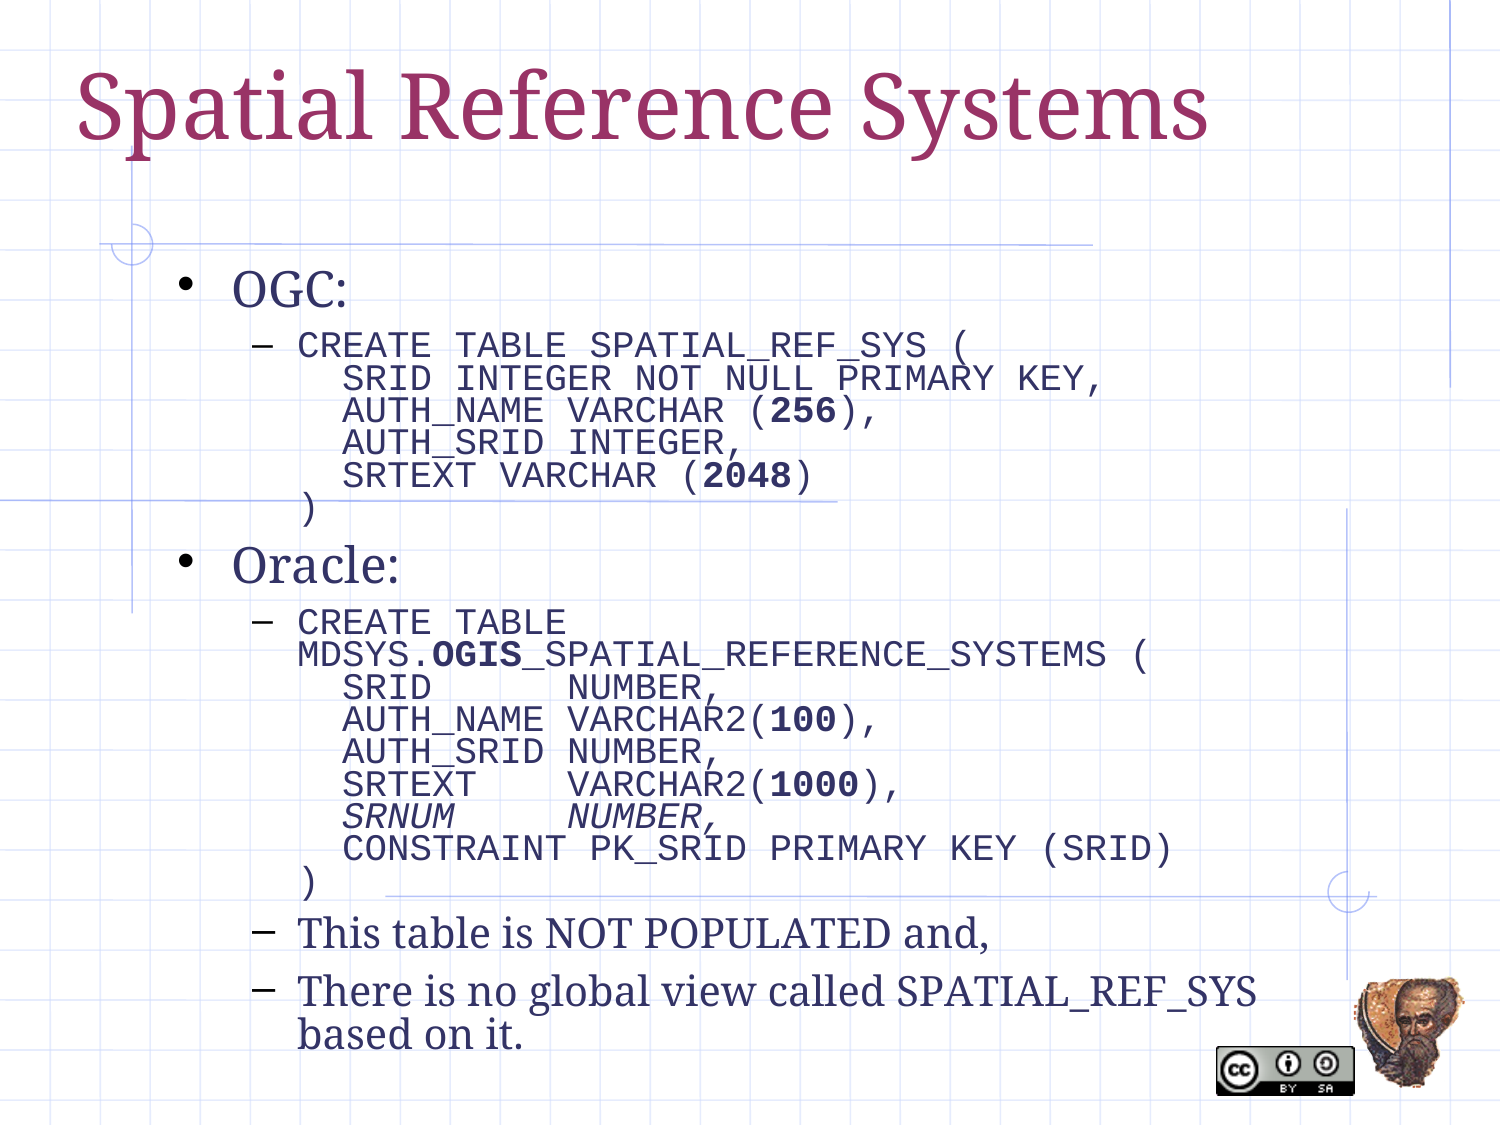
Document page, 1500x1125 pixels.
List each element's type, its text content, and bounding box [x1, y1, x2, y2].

title Spatial Reference Systems [74, 45, 1424, 177]
list OGC: CREATE TABLE SPATIAL_REF_SYS ( SRID INTEGER NOT NULL PRIMARY KEY, AUTH_NAME VARCHAR (256), AUTH_SRID INTEGER, SRTEXT VARCHAR (2048) ) Oracle: CREATE TABLE MDSYS.OGIS_SPATIAL_REFERENCE_SYSTEMS ( SRID NUMBER, AUTH_NAME VARCHAR2(100), AUTH_SRID NUMBER, SRTEXT VARCHAR2(1000), SRNUM NUMBER, CONSTRAINT PK_SRID PRIMARY KEY (SRID) ) This table is NOT POPULATED and, There is no global view called SPATIAL_REF_SYS based on it. [177, 265, 1329, 1051]
picture [1216, 976, 1465, 1096]
